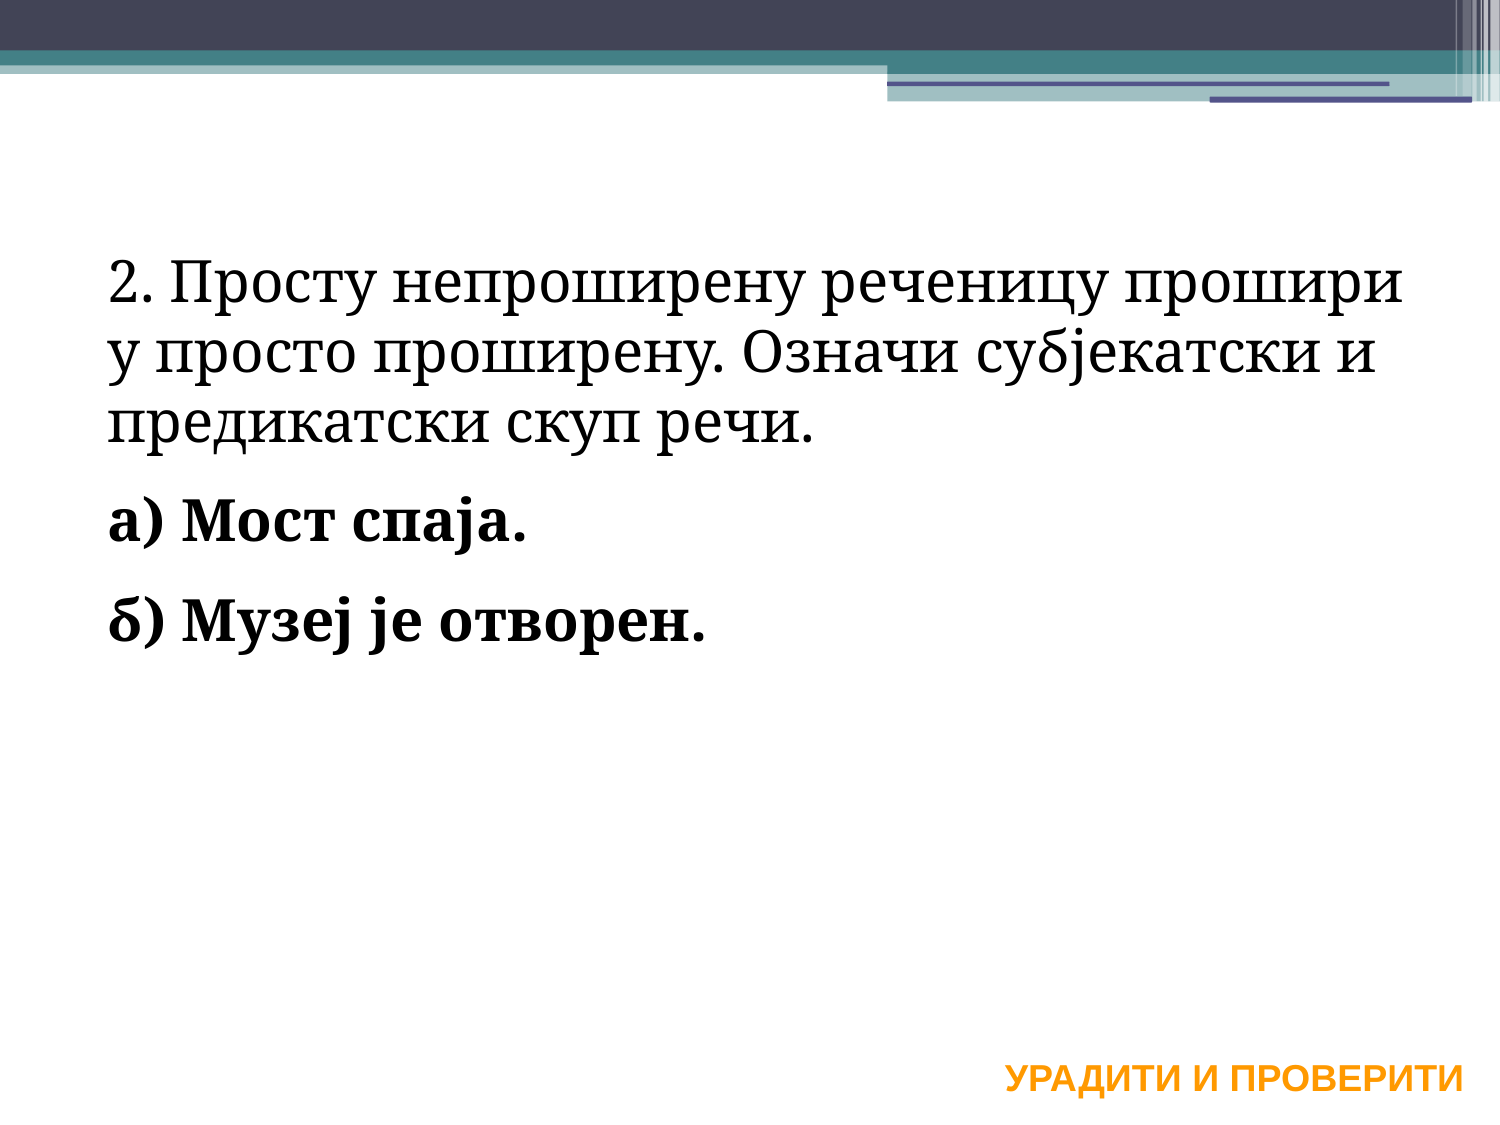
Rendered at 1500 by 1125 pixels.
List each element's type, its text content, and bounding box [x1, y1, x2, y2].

text_box УРАДИТИ И ПРОВЕРИТИ [990, 1050, 1500, 1111]
list 2. Просту непроширену реченицу прошири у просто проширену. Означи субјекатски и предикатски скуп речи. а) Мост спаја. б) Музеј је отворен. [75, 137, 1425, 1079]
